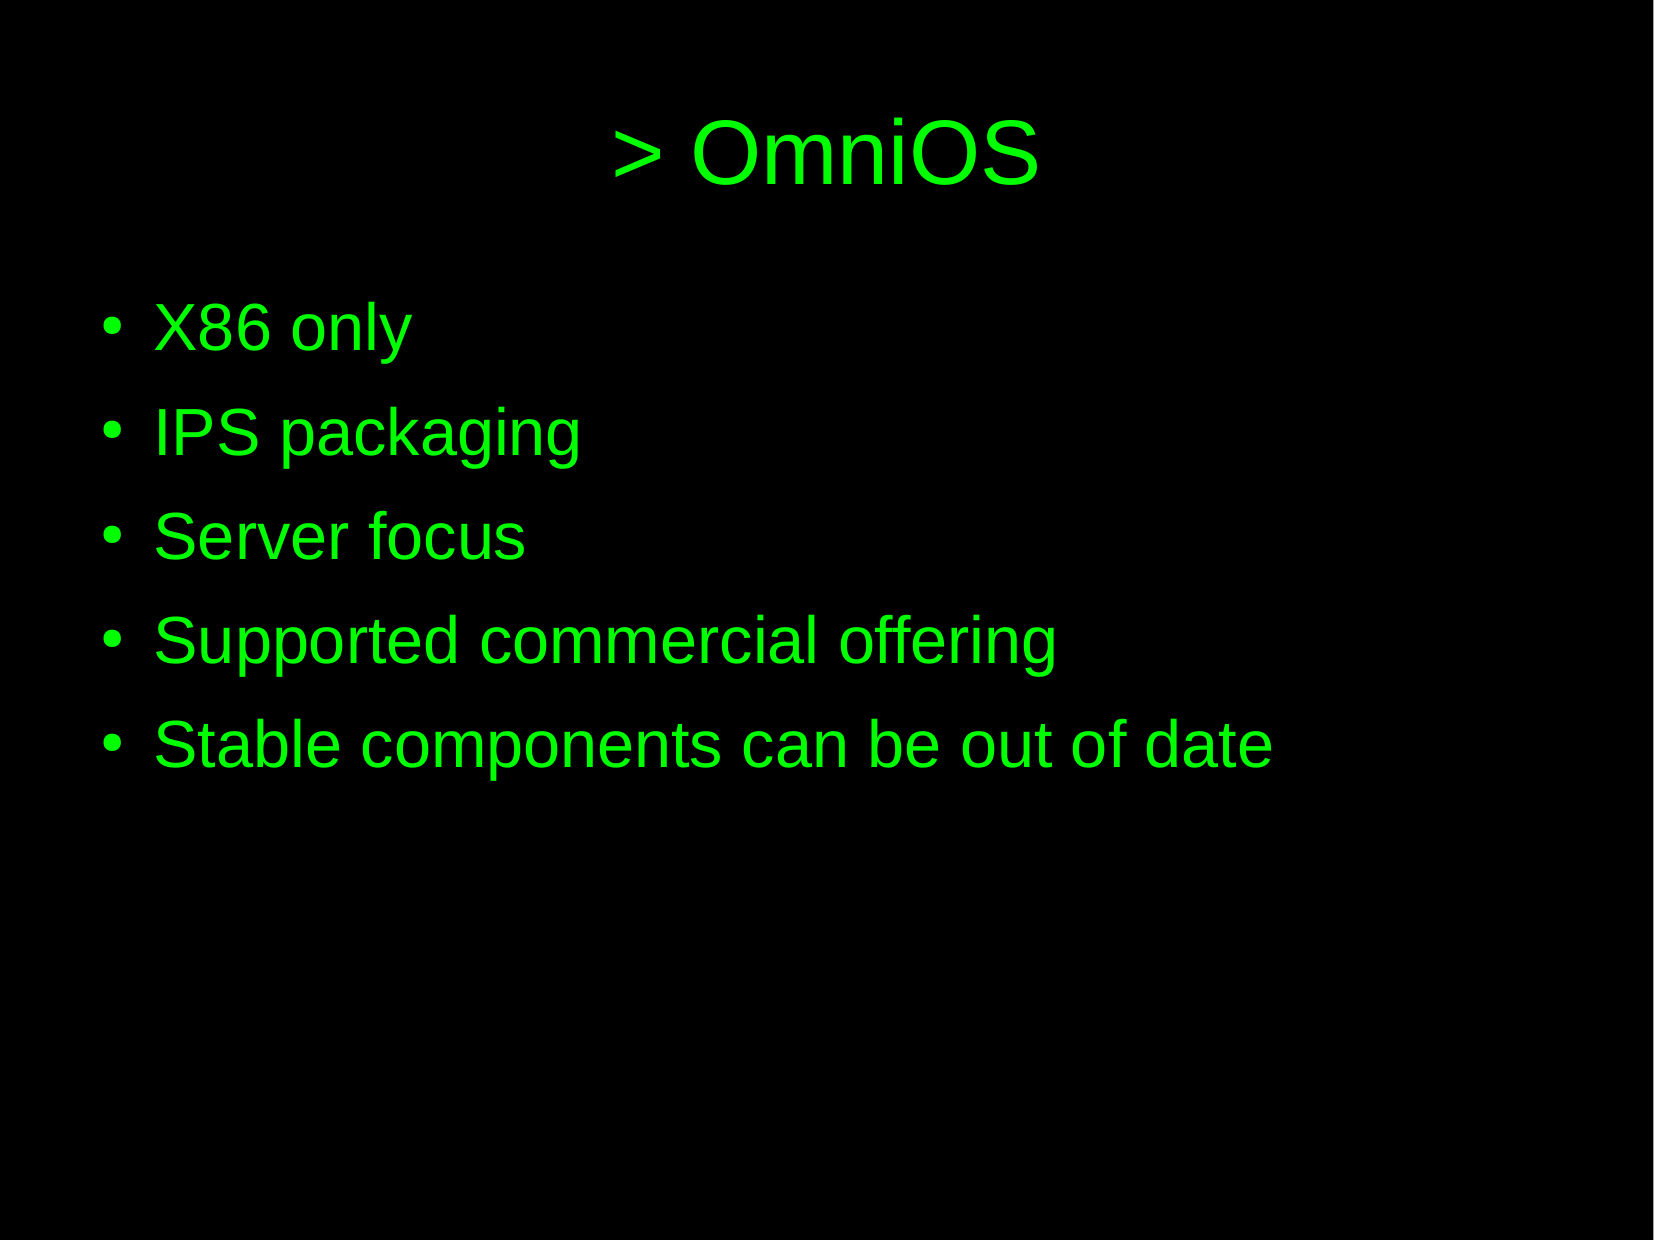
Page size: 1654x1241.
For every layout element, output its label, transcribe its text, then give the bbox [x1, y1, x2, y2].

list X86 only IPS packaging Server focus Supported commercial offering Stable components can be out of date [82, 290, 1571, 1010]
title > OmniOS [82, 49, 1571, 257]
